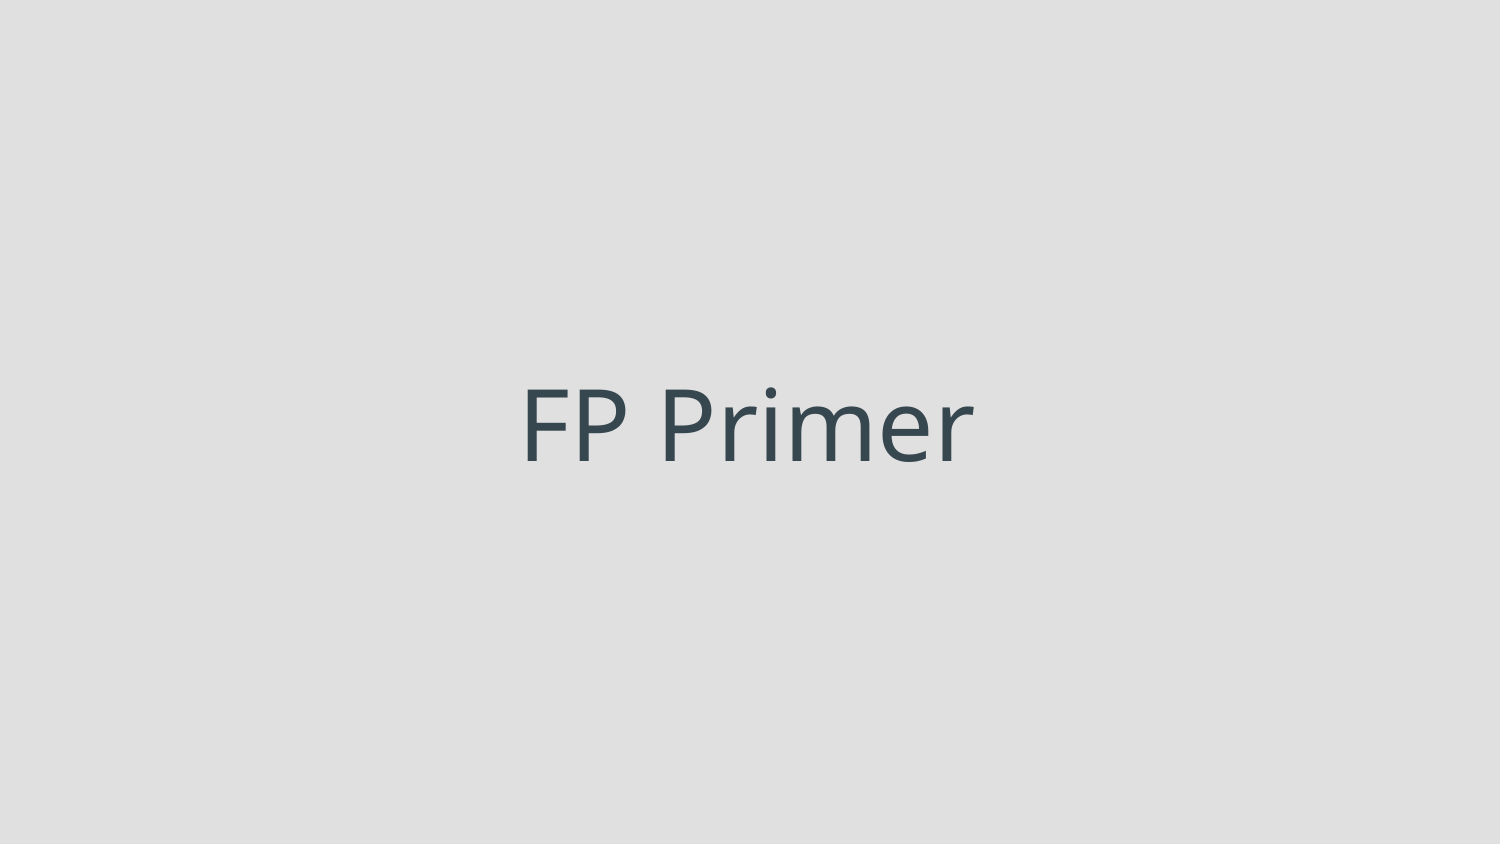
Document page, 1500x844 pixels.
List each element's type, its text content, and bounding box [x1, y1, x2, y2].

title FP Primer [80, 86, 1414, 758]
